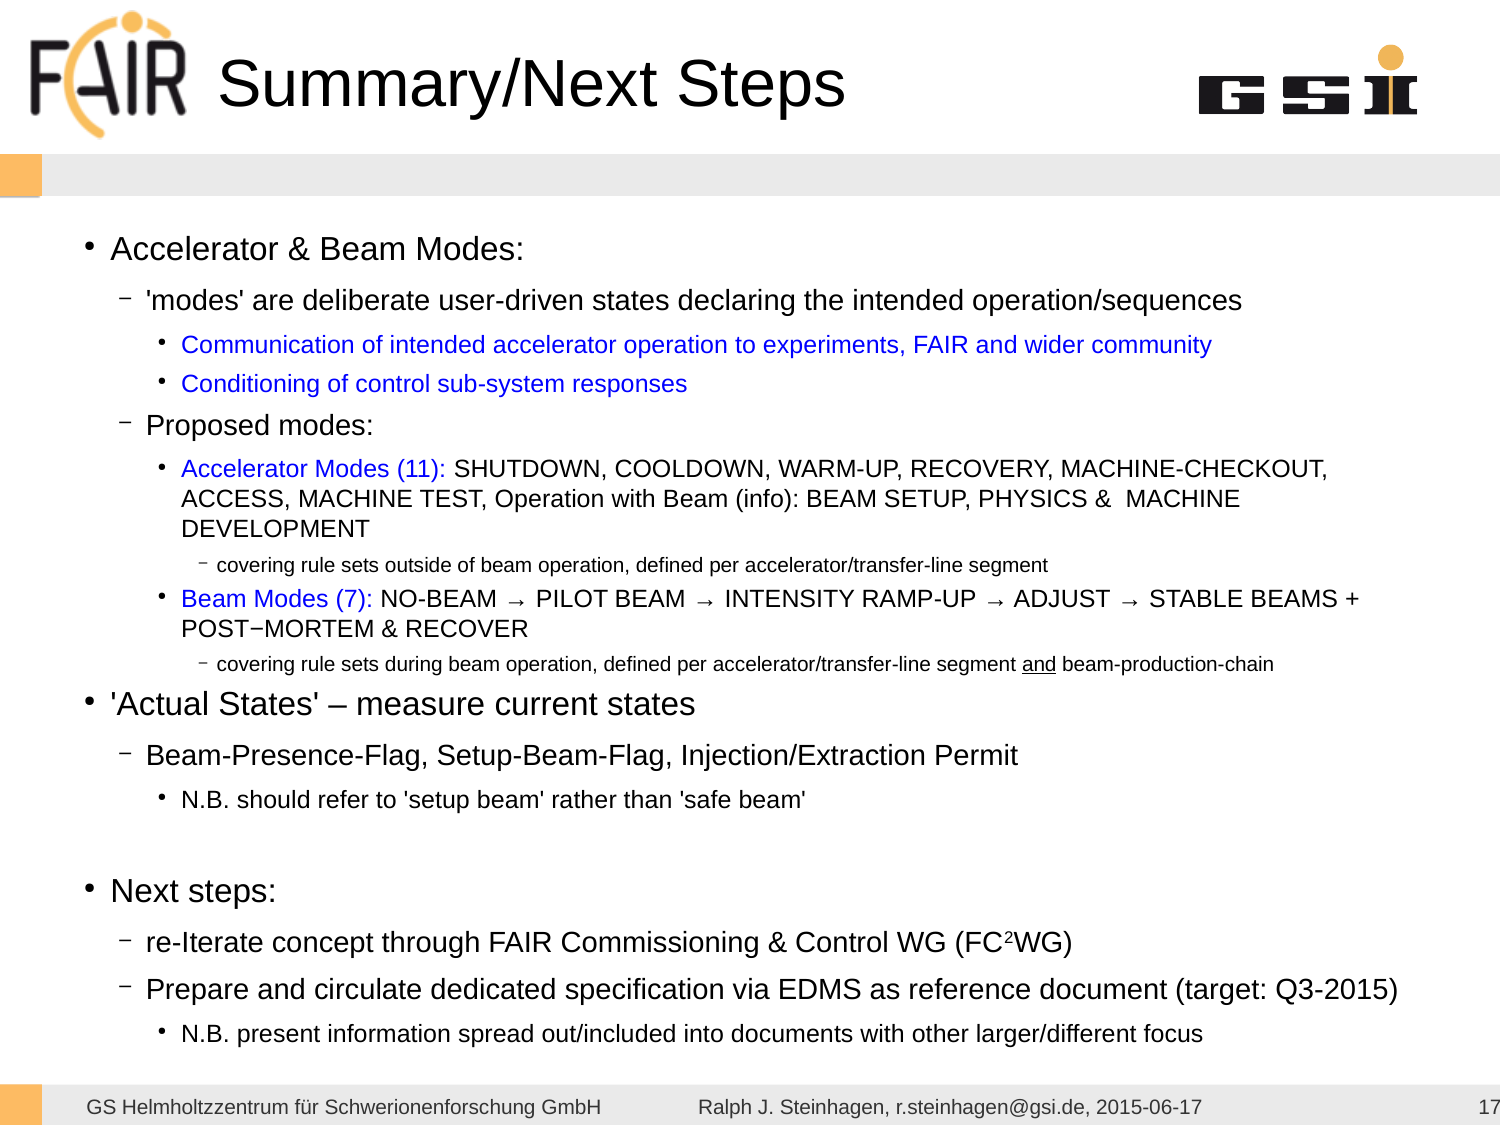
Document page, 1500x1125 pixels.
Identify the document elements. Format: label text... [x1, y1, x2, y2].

title Summary/Next Steps [217, 20, 1109, 147]
list Accelerator & Beam Modes: 'modes' are deliberate user-driven states declaring the intended operation/sequences Communication of intended accelerator operation to experiments, FAIR and wider community Conditioning of control sub-system responses Proposed modes: Accelerator Modes (11): SHUTDOWN, COOLDOWN, WARM-UP, RECOVERY, MACHINE-CHECKOUT, ACCESS, MACHINE TEST, Operation with Beam (info): BEAM SETUP, PHYSICS & MACHINE DEVELOPMENT covering rule sets outside of beam operation, defined per accelerator/transfer-line segment Beam Modes (7): NO-BEAM → PILOT BEAM → INTENSITY RAMP-UP → ADJUST → STABLE BEAMS + POST−MORTEM & RECOVER covering rule sets during beam operation, defined per accelerator/transfer-line segment and beam-production-chain 'Actual States' – measure current states Beam-Presence-Flag, Setup-Beam-Flag, Injection/Extraction Permit N.B. should refer to 'setup beam' rather than 'safe beam' Next steps: re-Iterate concept through FAIR Commissioning & Control WG (FC2WG) Prepare and circulate dedicated specification via EDMS as reference document (target: Q3-2015) N.B. present information spread out/included into documents with other larger/different focus [75, 226, 1425, 1050]
picture [1197, 42, 1419, 117]
picture [30, 9, 187, 141]
